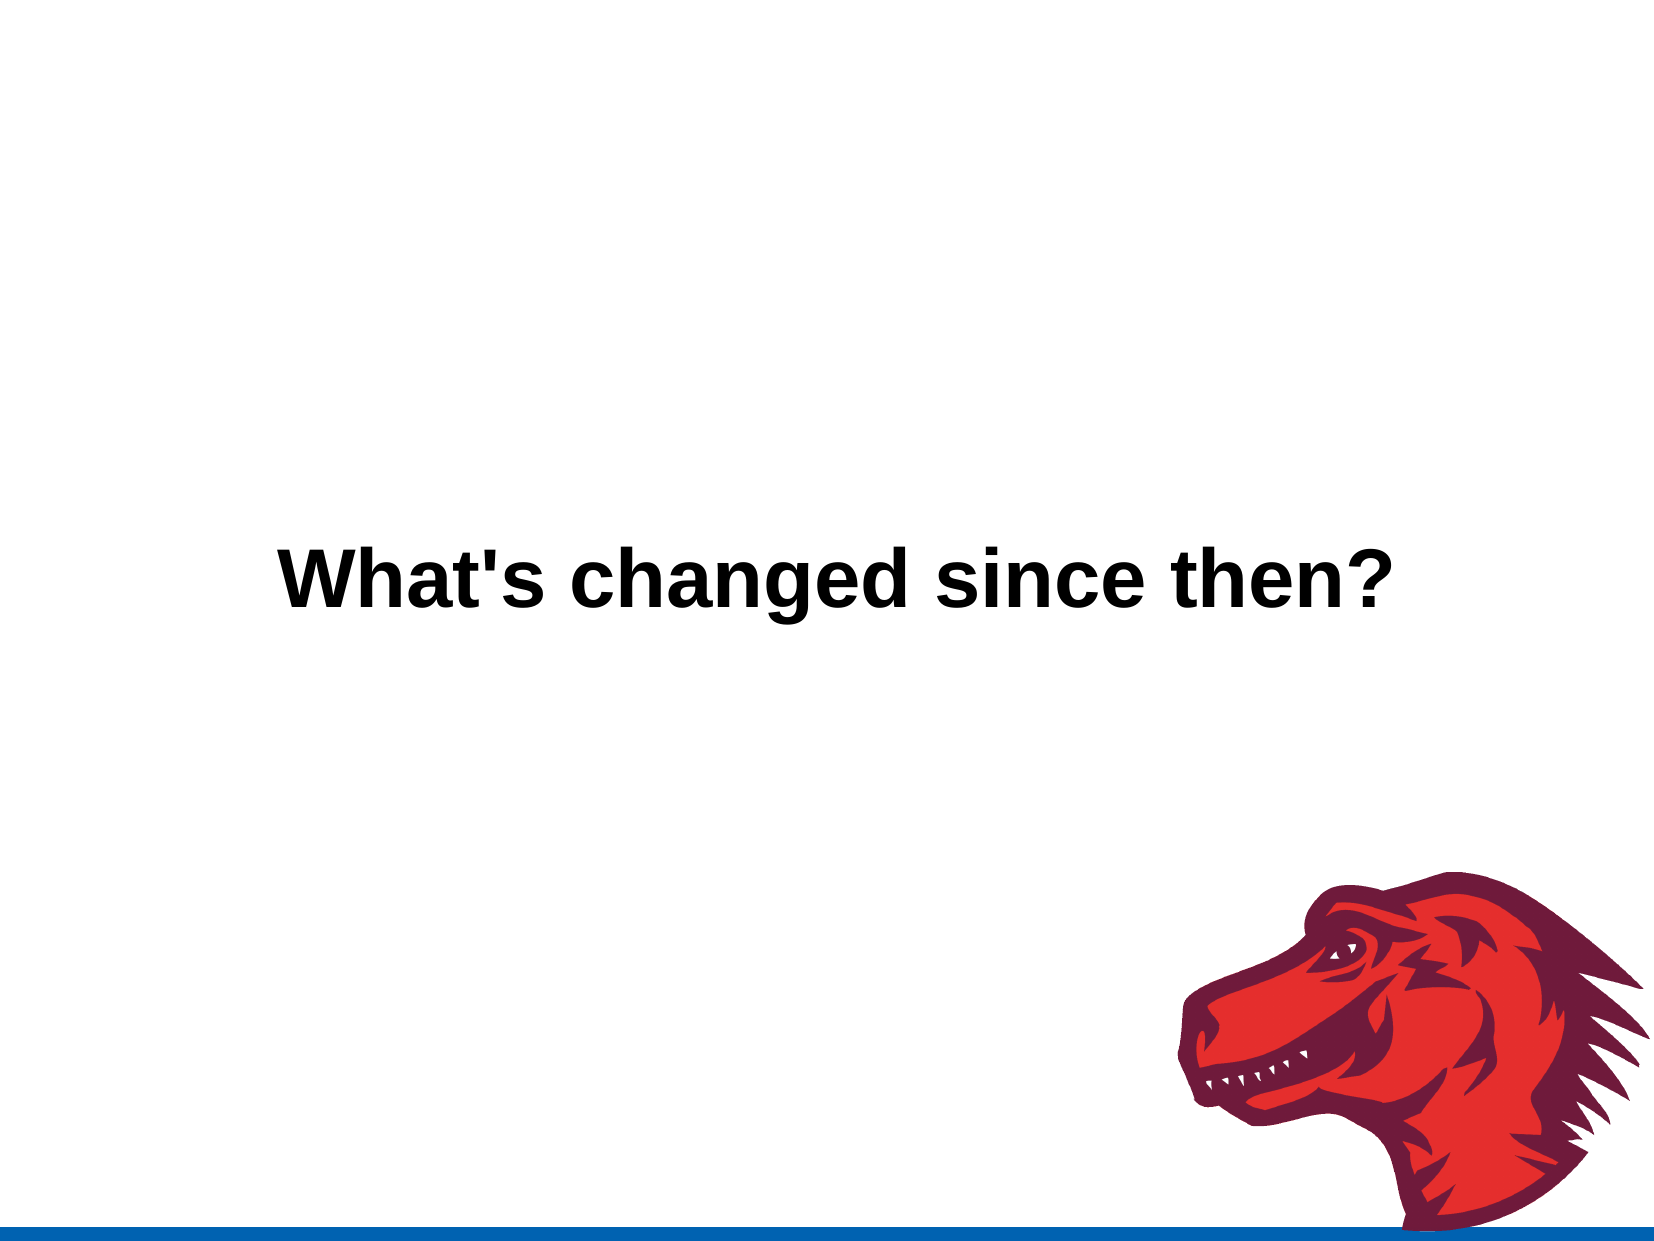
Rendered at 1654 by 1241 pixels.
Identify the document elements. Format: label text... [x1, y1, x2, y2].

text_box What's changed since then? [262, 525, 1416, 633]
picture [1171, 872, 1654, 1241]
